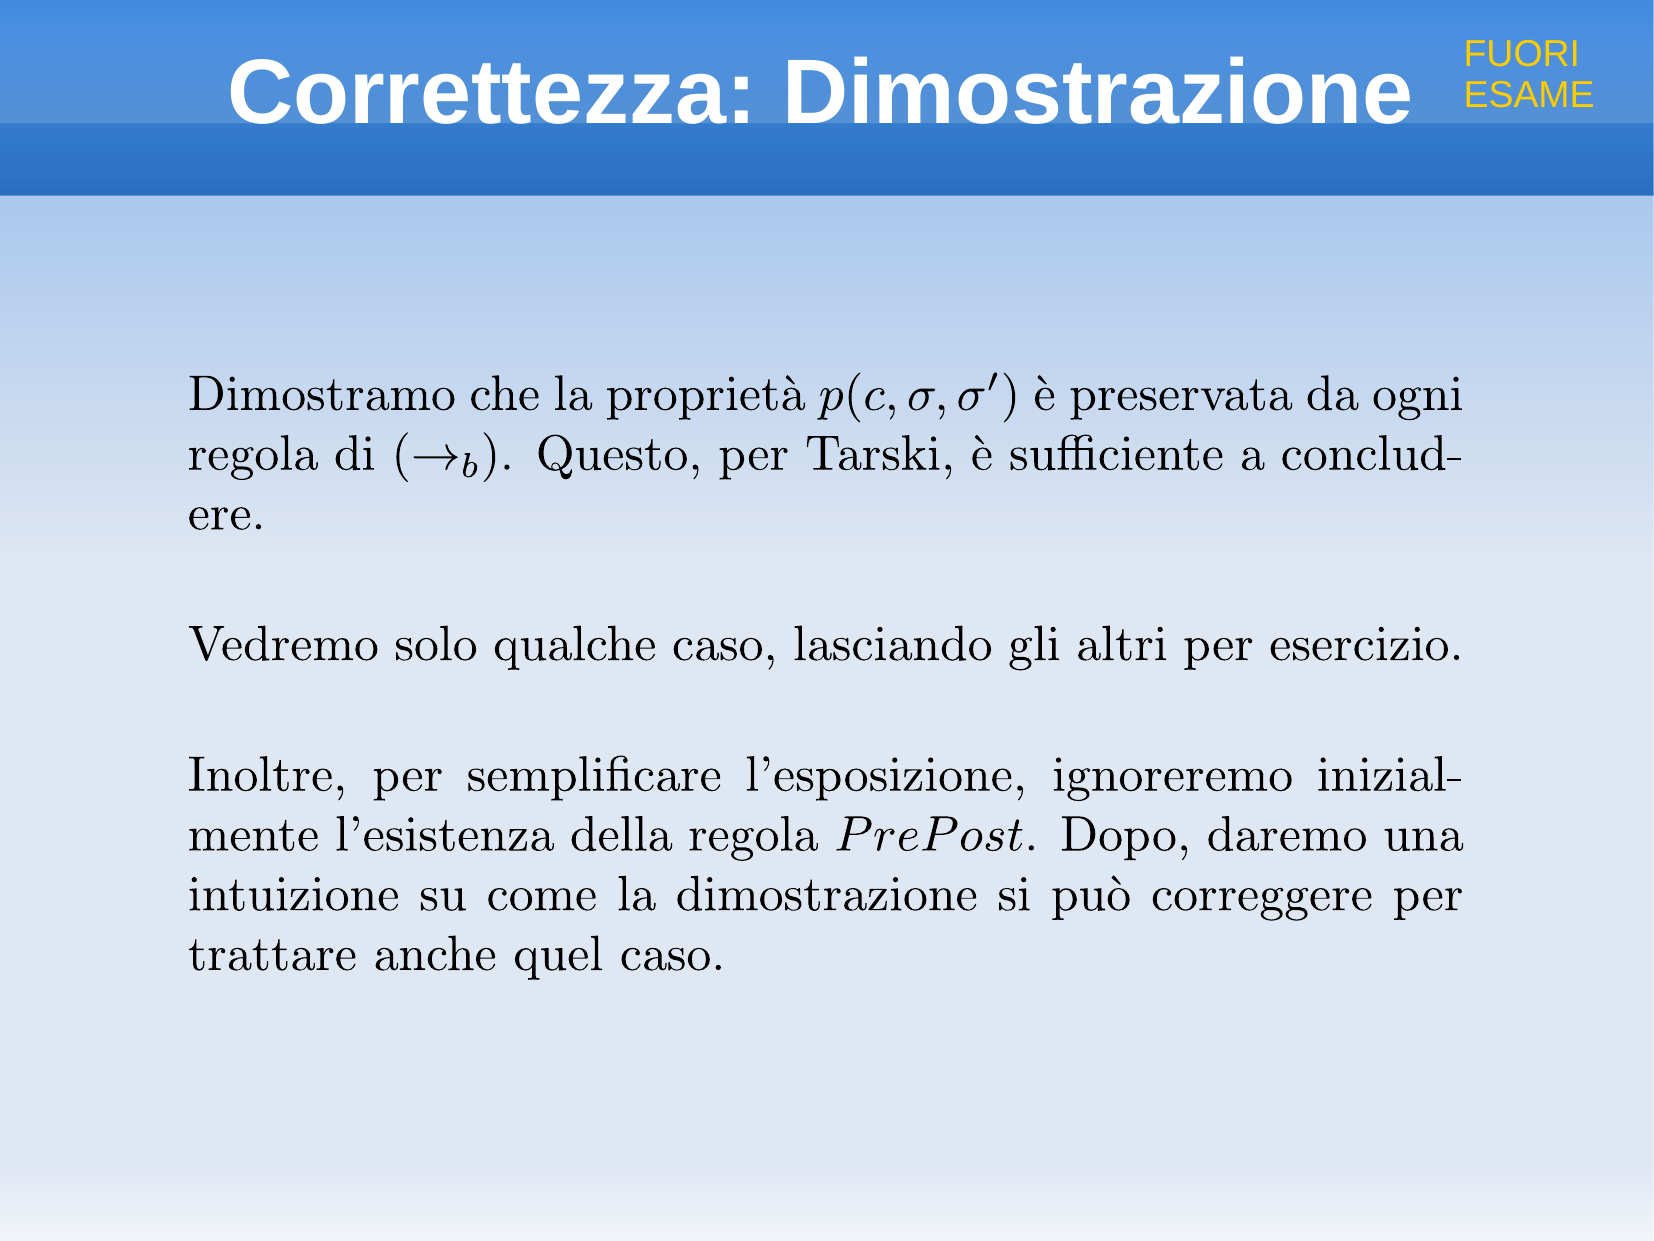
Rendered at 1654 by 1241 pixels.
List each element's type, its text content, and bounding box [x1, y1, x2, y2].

text_box [187, 372, 1464, 980]
title Correttezza: Dimostrazione [76, 0, 1565, 188]
picture [0, 0, 1654, 1241]
text_box FUORI ESAME [1448, 24, 1610, 124]
